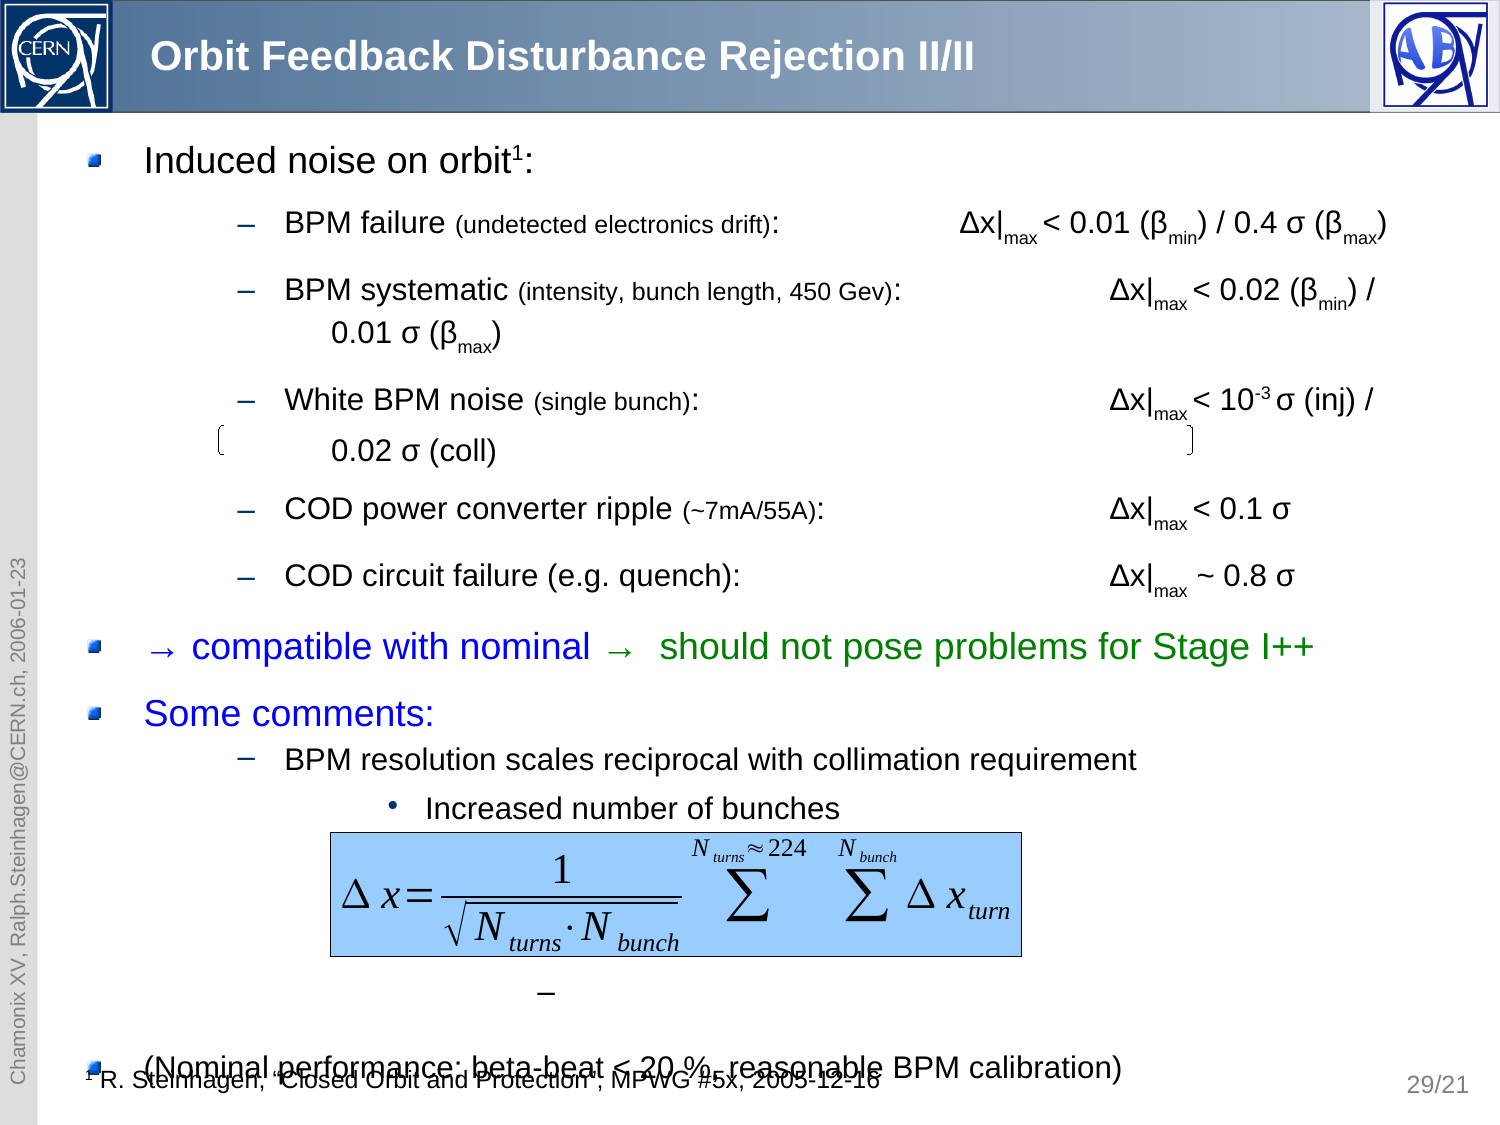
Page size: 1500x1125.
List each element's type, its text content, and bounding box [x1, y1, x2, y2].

text_box 1 R. Steinhagen, “Closed Orbit and Protection”, MPWG #5x, 2005-12-16 [70, 1058, 1205, 1102]
title Orbit Feedback Disturbance Rejection II/II [150, 0, 1201, 113]
chart [330, 832, 1022, 957]
list Induced noise on orbit1: BPM failure (undetected electronics drift): Δx|max < 0.01 (βmin) / 0.4 σ (βmax) BPM systematic (intensity, bunch length, 450 Gev): Δx|max < 0.02 (βmin) / 0.01 σ (βmax) White BPM noise (single bunch): Δx|max < 10-3 σ (inj) / 0.02 σ (coll) COD power converter ripple (~7mA/55A): Δx|max < 0.1 σ COD circuit failure (e.g. quench): Δx|max ~ 0.8 σ → compatible with nominal → should not pose problems for Stage I++ Some comments: BPM resolution scales reciprocal with collimation requirement Increased number of bunches → Tighter collimation tolerances → better BPM resolution Δx: (Nominal performance: beta-beat < 20 %, reasonable BPM calibration) [87, 137, 1438, 1030]
picture [0, 0, 113, 113]
picture [1382, 1, 1489, 108]
